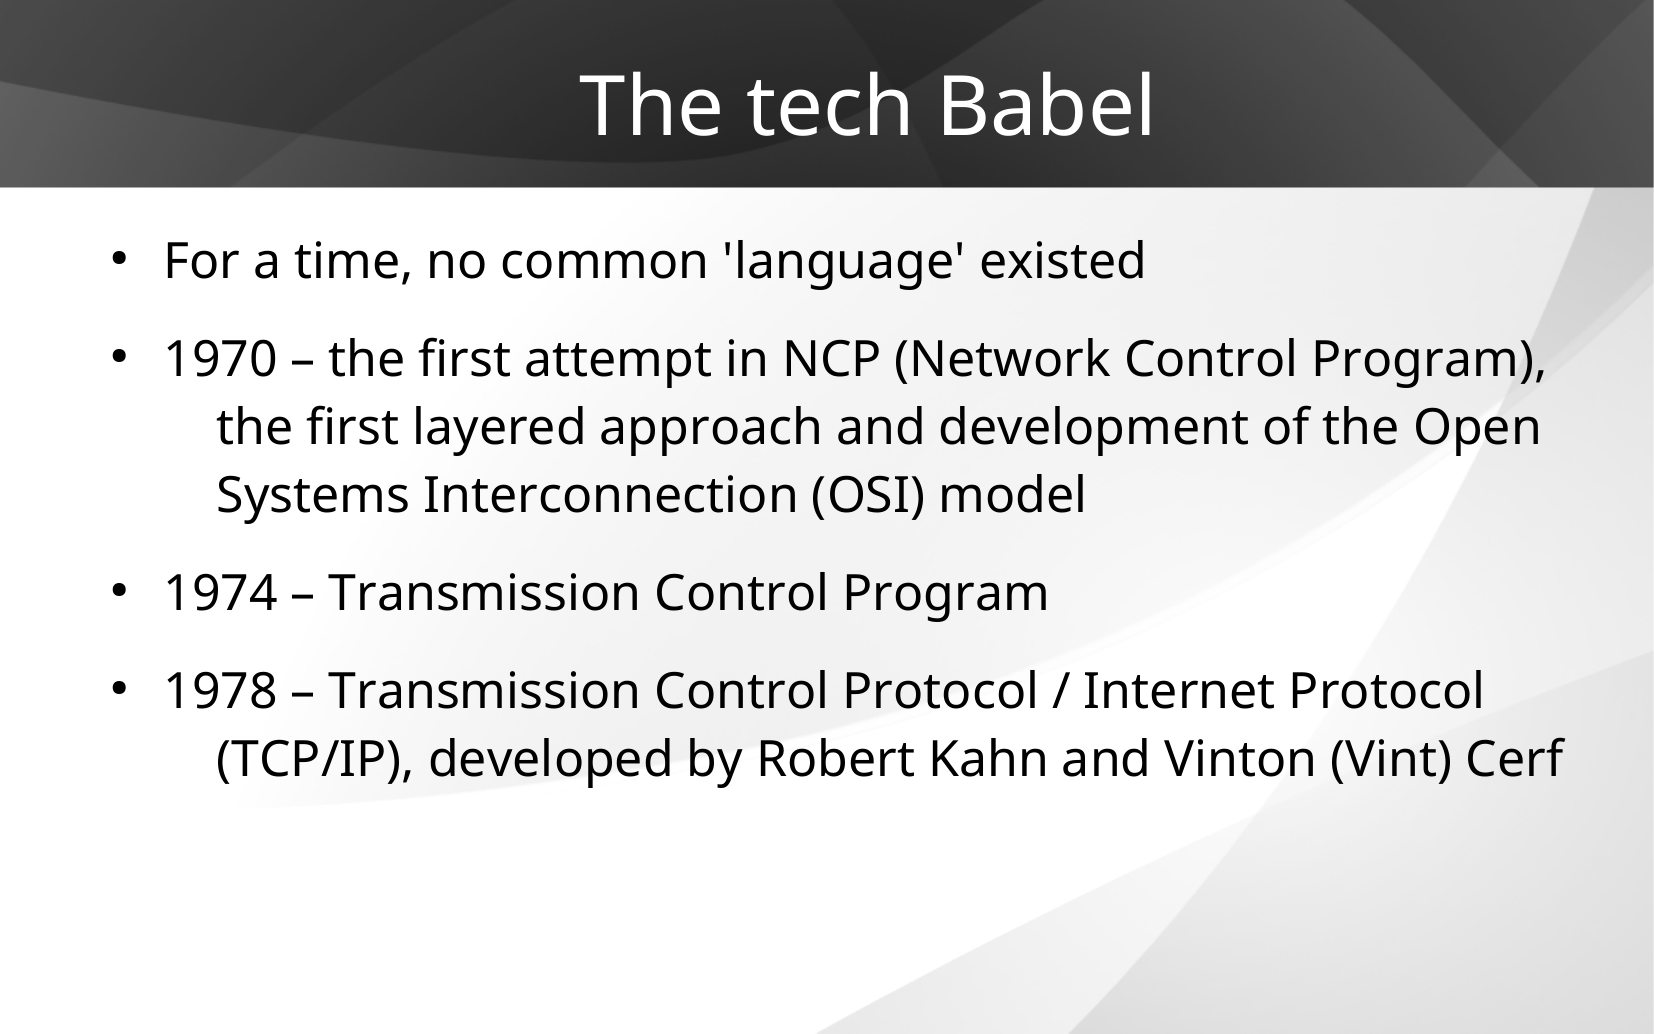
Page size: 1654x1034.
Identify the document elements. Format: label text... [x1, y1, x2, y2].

picture [0, 0, 1654, 1034]
list For a time, no common 'language' existed 1970 – the first attempt in NCP (Network Control Program), the first layered approach and development of the Open Systems Interconnection (OSI) model 1974 – Transmission Control Program 1978 – Transmission Control Protocol / Internet Protocol (TCP/IP), developed by Robert Kahn and Vinton (Vint) Cerf [75, 225, 1613, 1013]
title The tech Babel [124, 0, 1613, 208]
